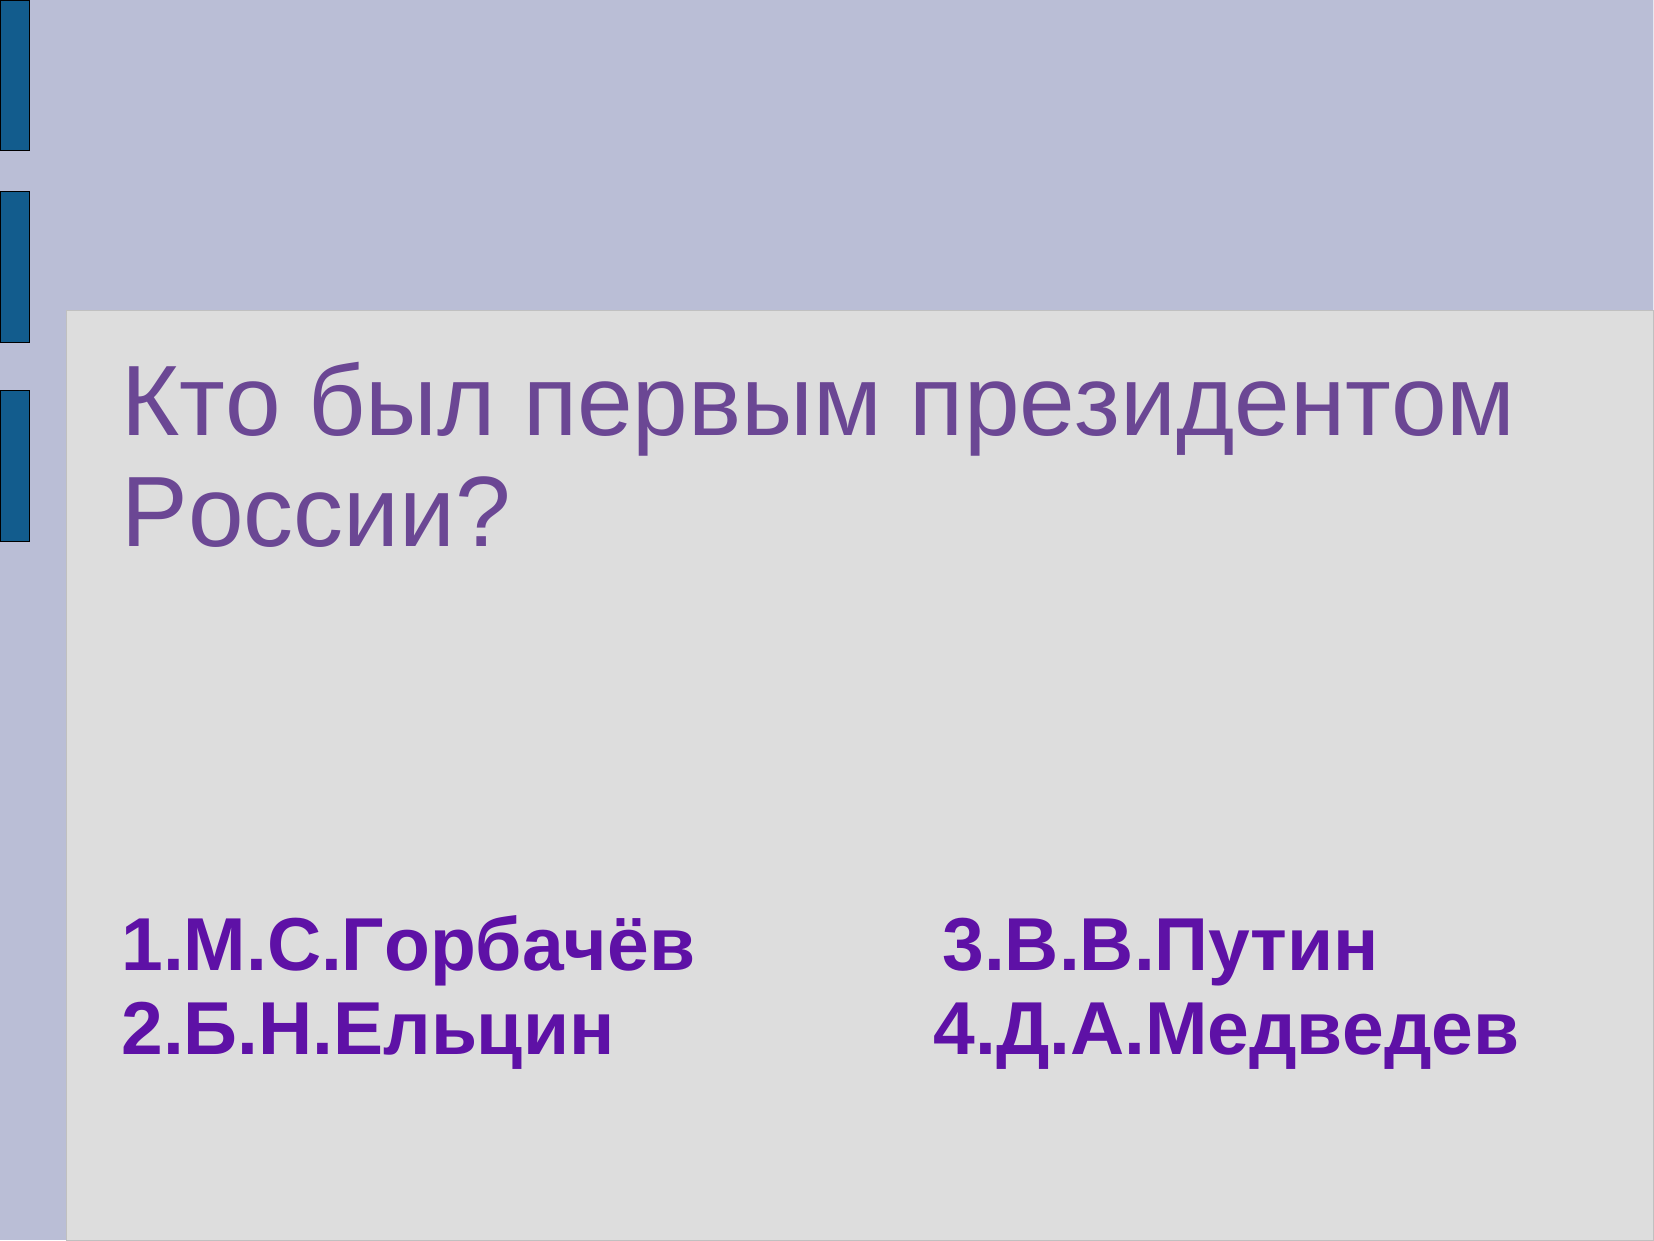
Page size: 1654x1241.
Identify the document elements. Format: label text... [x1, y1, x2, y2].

list Кто был первым президентом России? 1.М.С.Горбачёв 3.В.В.Путин 2.Б.Н.Ельцин 4.Д.А.Медведев [121, 344, 1534, 1127]
